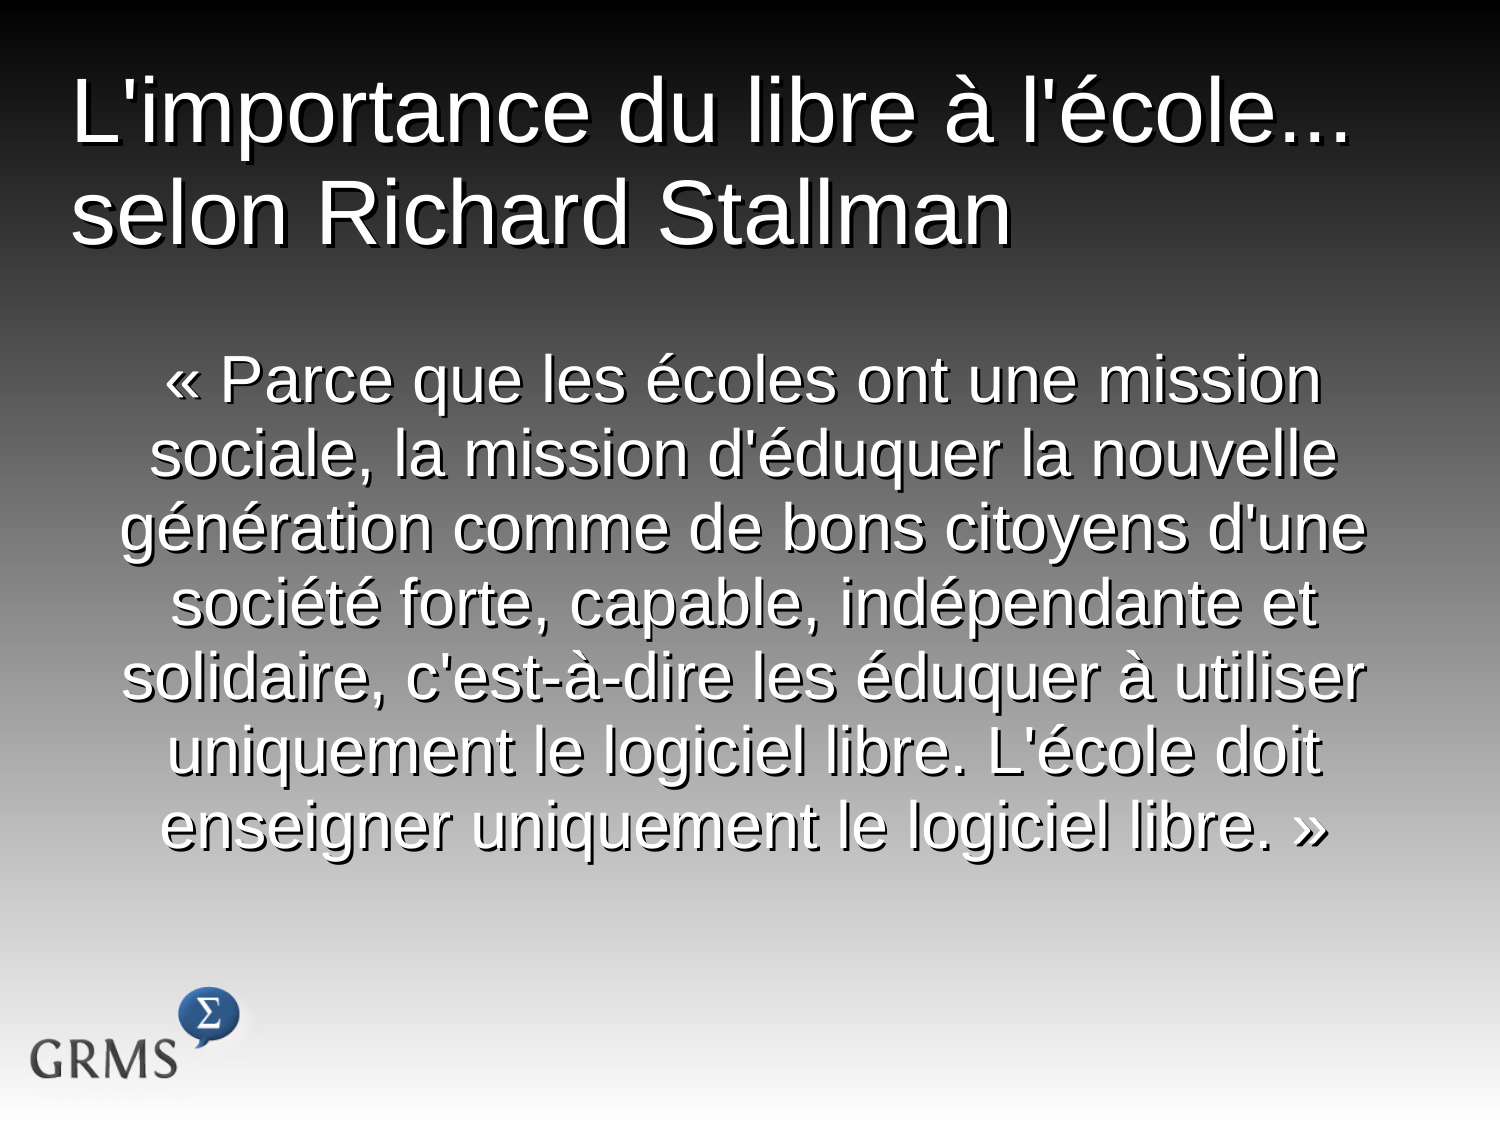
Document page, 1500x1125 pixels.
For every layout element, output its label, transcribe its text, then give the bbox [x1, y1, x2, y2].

text_box « Parce que les écoles ont une mission sociale, la mission d'éduquer la nouvelle génération comme de bons citoyens d'une société forte, capable, indépendante et solidaire, c'est-à-dire les éduquer à utiliser uniquement le logiciel libre. L'école doit enseigner uniquement le logiciel libre. » [59, 330, 1430, 948]
picture [16, 974, 267, 1107]
title L'importance du libre à l'école... selon Richard Stallman [70, 54, 1441, 266]
